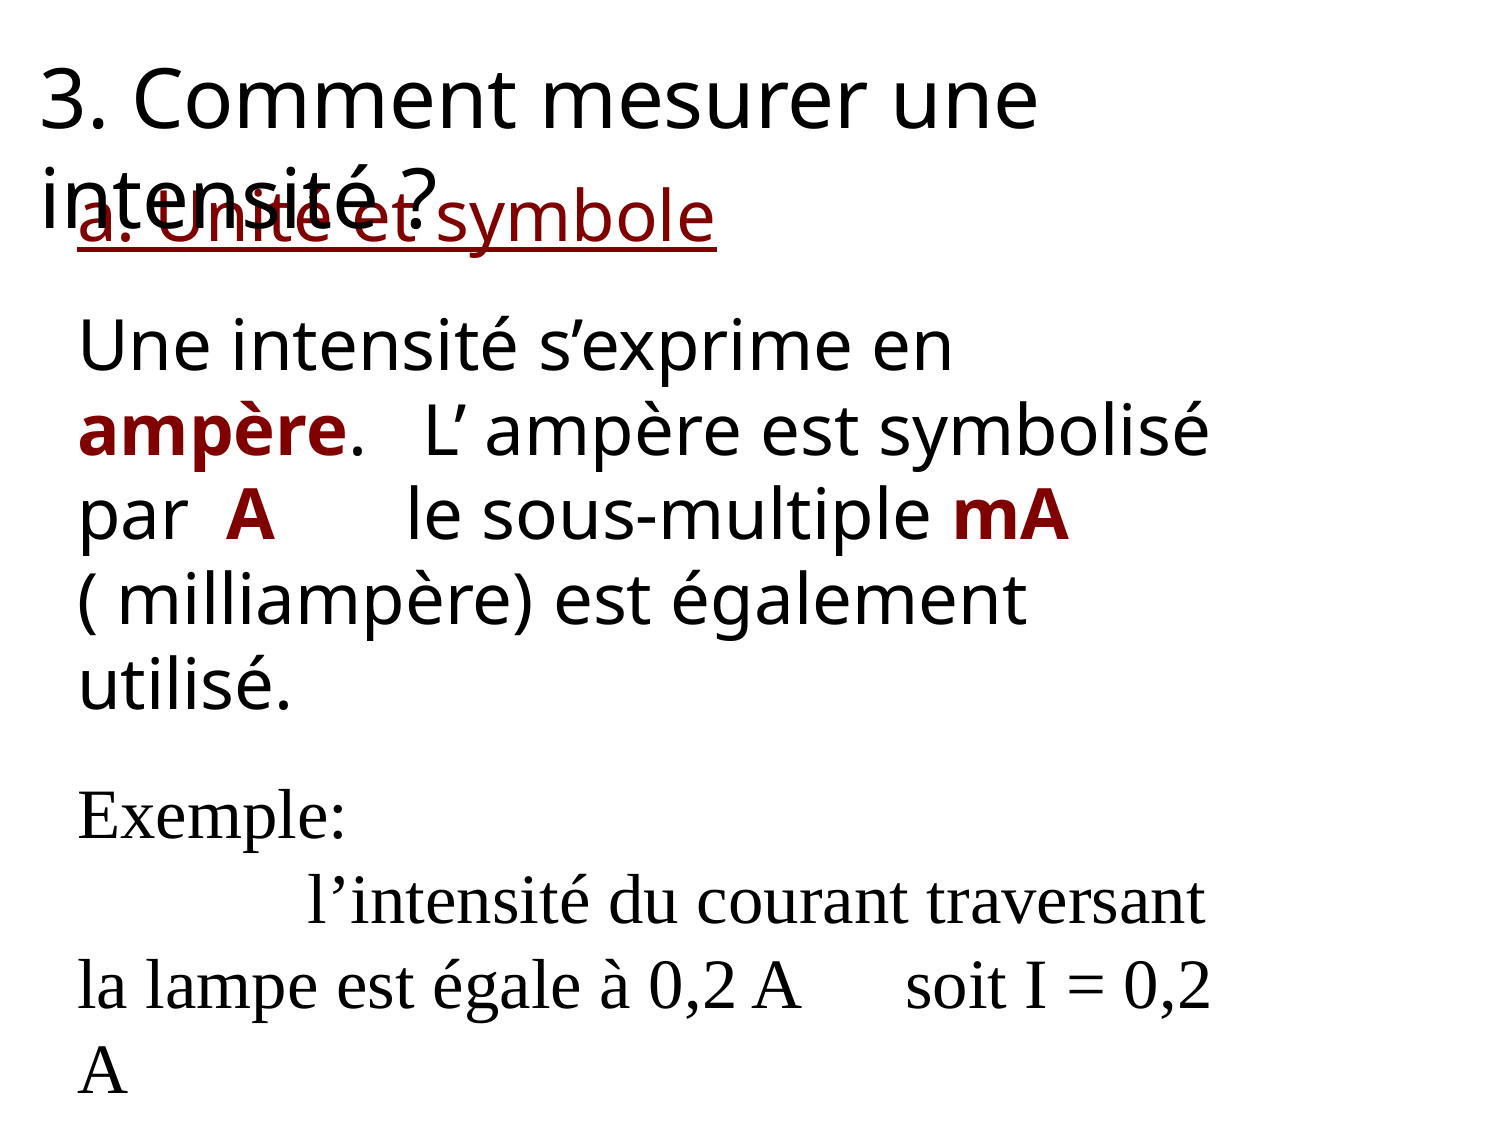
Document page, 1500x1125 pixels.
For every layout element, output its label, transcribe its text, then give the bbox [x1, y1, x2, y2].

text_box a. Unité et symbole Une intensité s’exprime en ampère. L’ ampère est symbolisé par A le sous-multiple mA ( milliampère) est également utilisé. Exemple: l’intensité du courant traversant la lampe est égale à 0,2 A soit I = 0,2 A [62, 253, 1238, 1116]
text_box 3. Comment mesurer une intensité ? [24, 37, 1451, 253]
